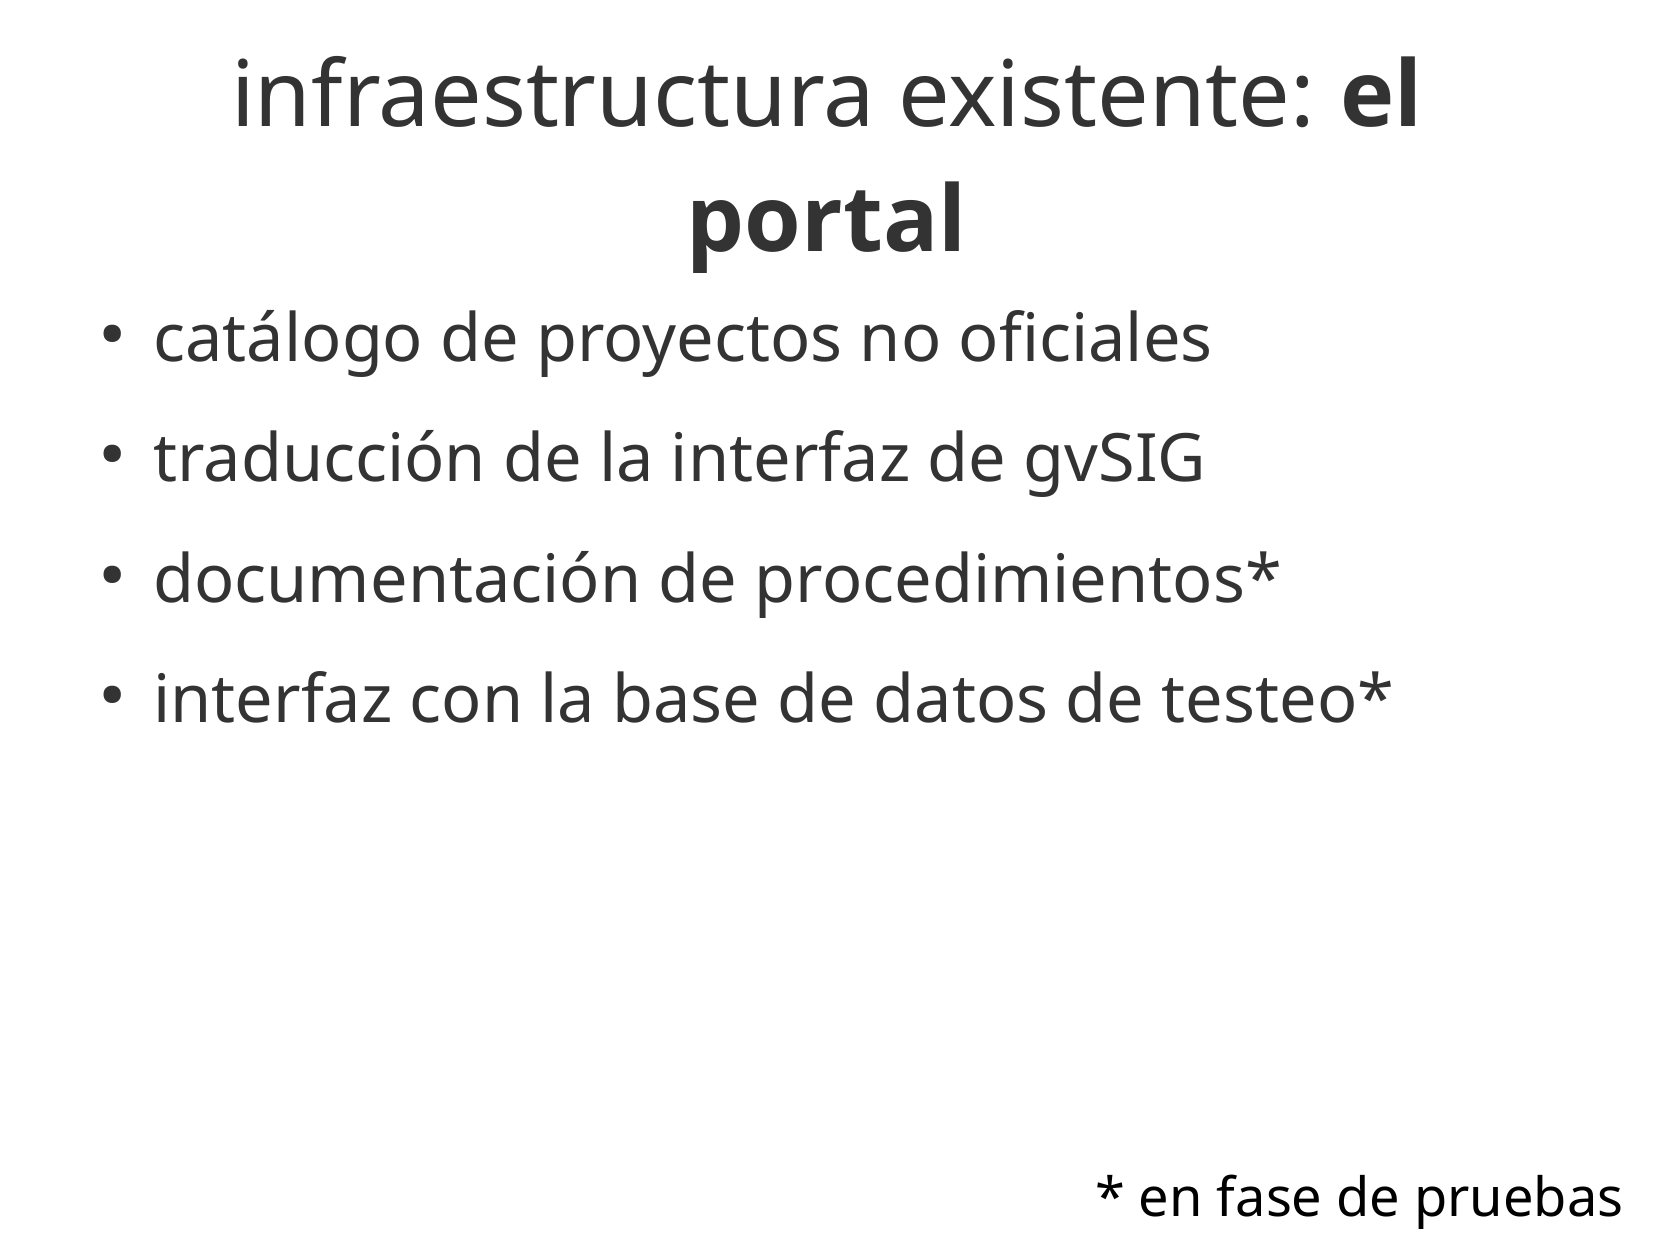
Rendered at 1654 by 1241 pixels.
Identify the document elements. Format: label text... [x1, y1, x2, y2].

title infraestructura existente: el portal [82, 49, 1571, 257]
text_box * en fase de pruebas [900, 1151, 1639, 1234]
list catálogo de proyectos no oficiales traducción de la interfaz de gvSIG documentación de procedimientos* interfaz con la base de datos de testeo* [82, 290, 1571, 1109]
